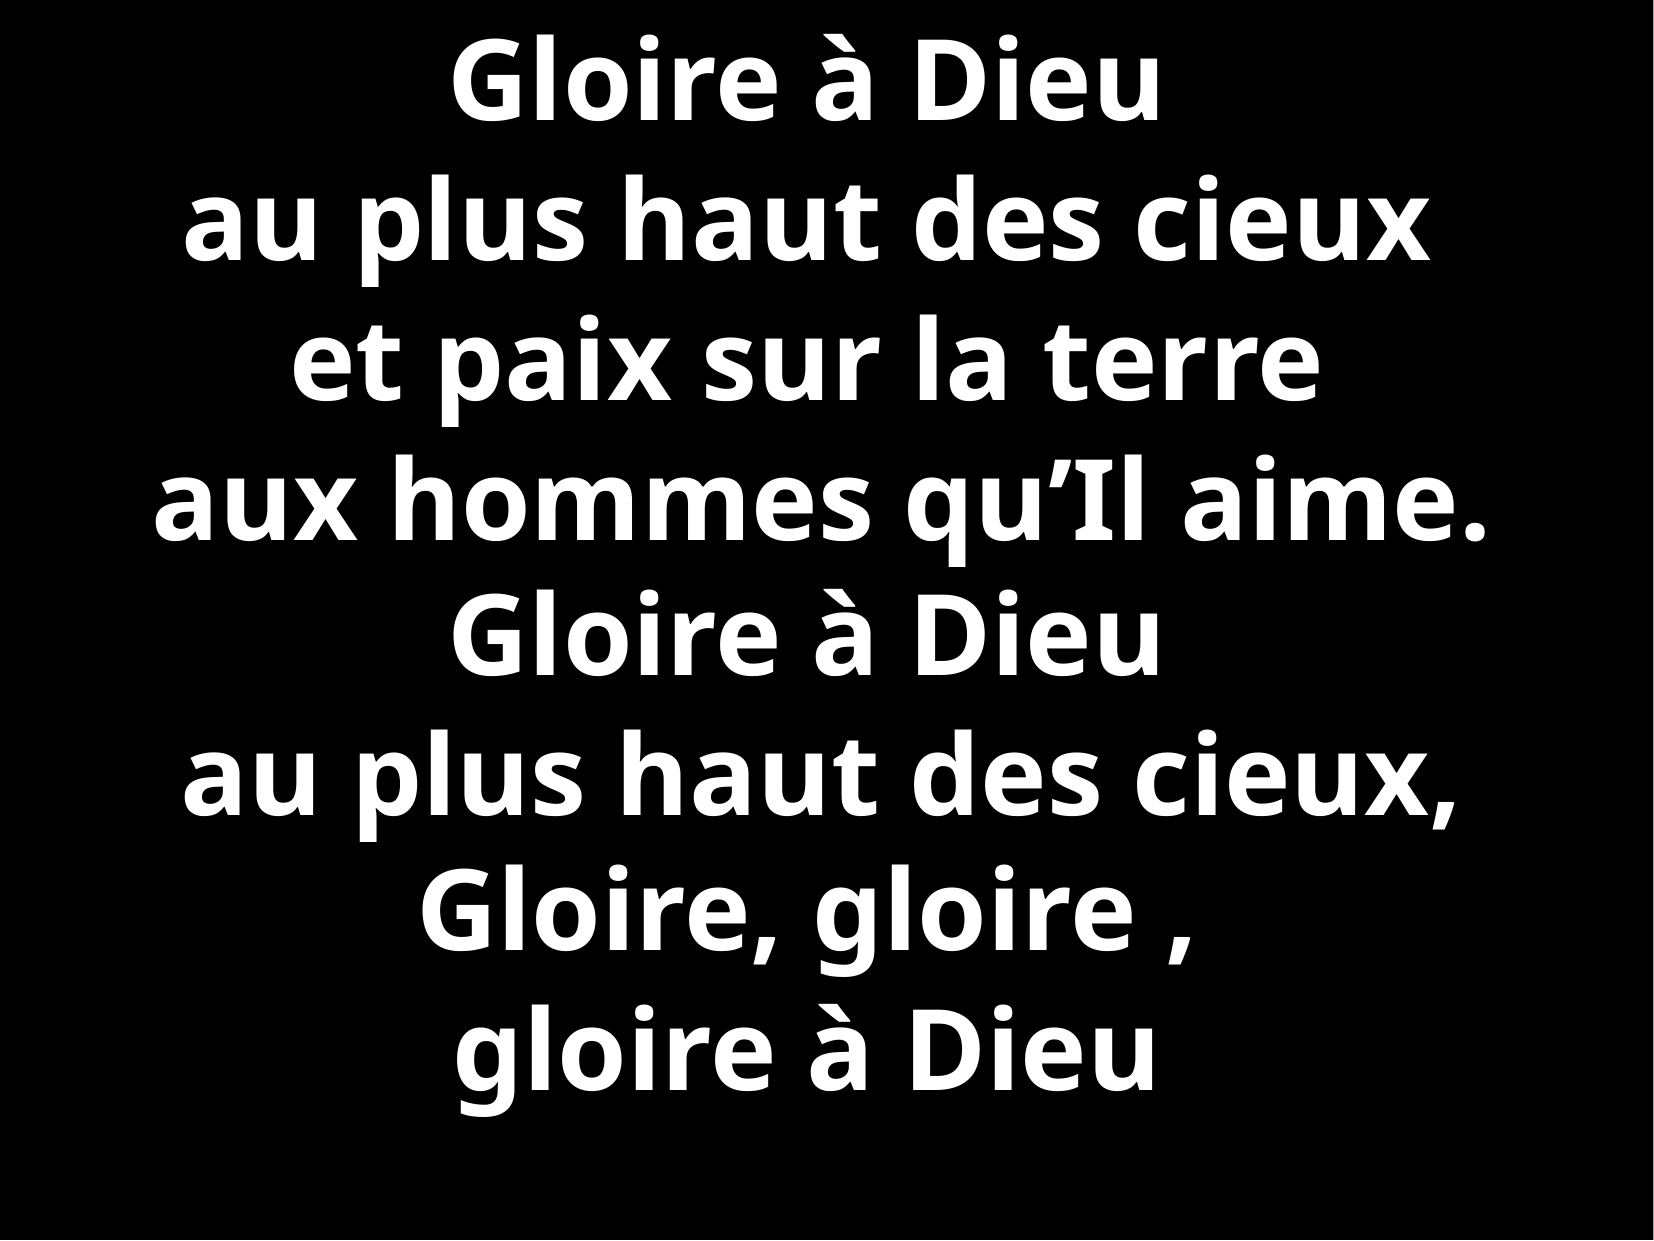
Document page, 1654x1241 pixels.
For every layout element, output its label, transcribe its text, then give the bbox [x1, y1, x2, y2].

list Gloire à Dieu au plus haut des cieux et paix sur la terre aux hommes qu’Il aime. Gloire à Dieu au plus haut des cieux, Gloire, gloire , gloire à Dieu [2, 0, 1641, 1241]
